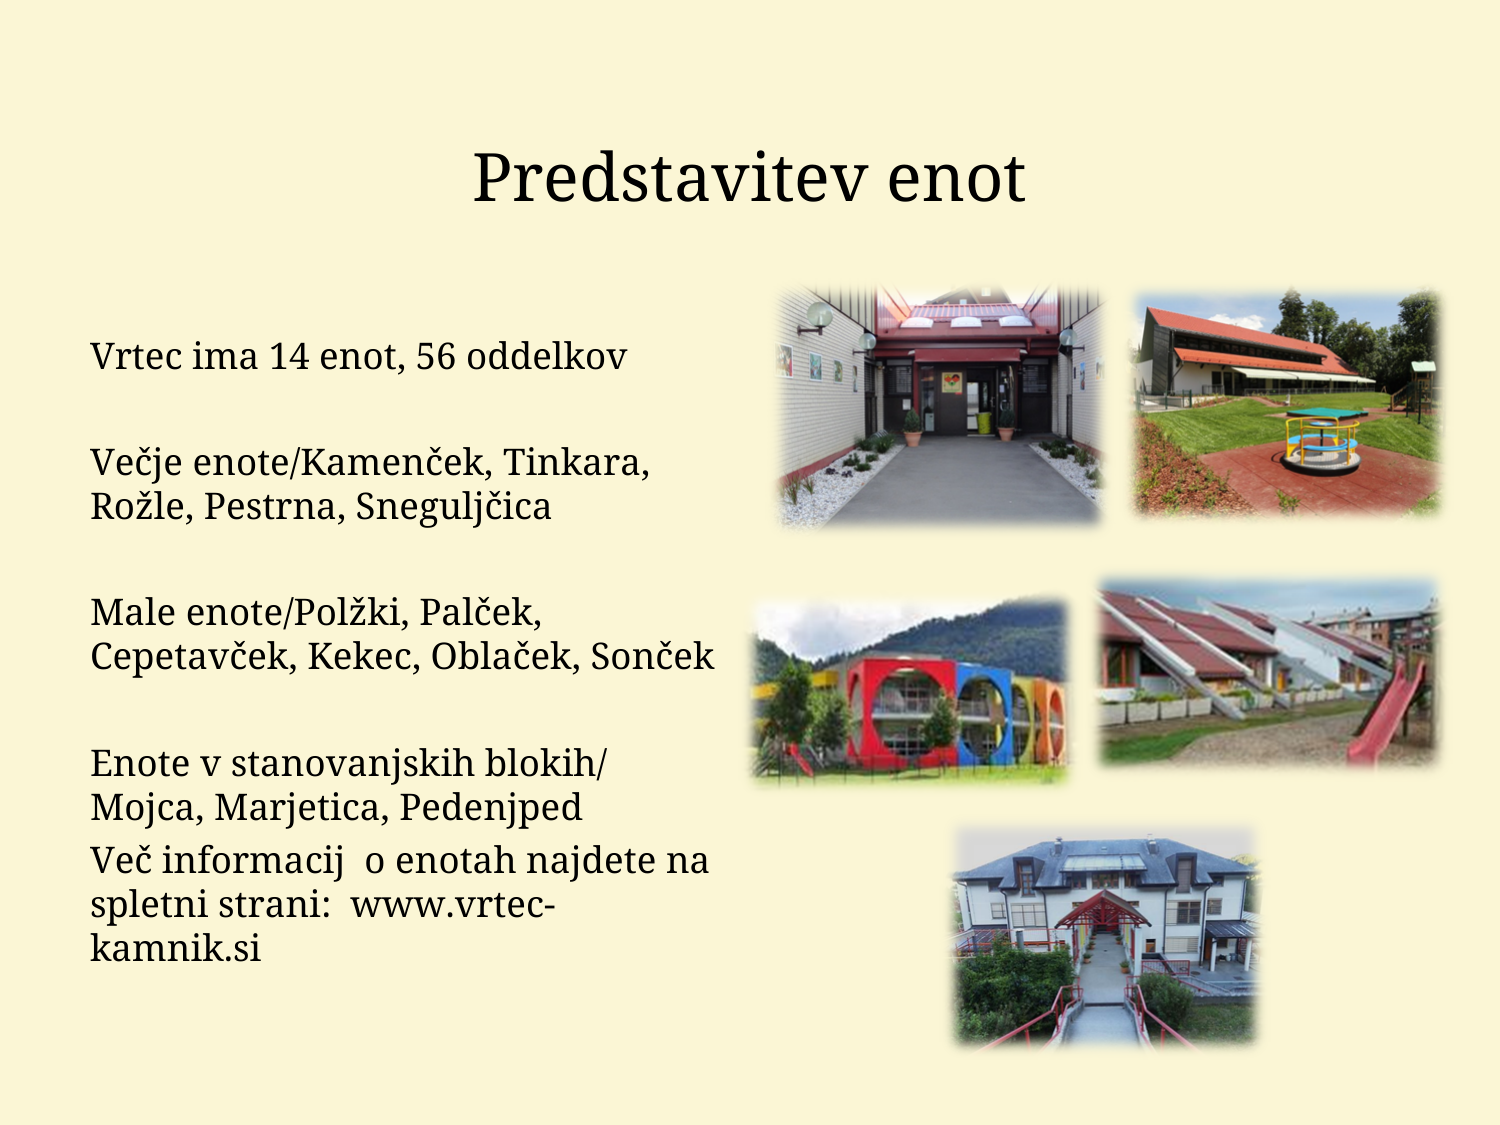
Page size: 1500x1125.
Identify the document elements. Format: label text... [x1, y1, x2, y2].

picture [939, 810, 1271, 1060]
picture [1119, 278, 1454, 530]
title Predstavitev enot [75, 62, 1426, 288]
picture [1084, 563, 1453, 783]
picture [738, 585, 1083, 799]
picture [765, 278, 1116, 542]
list Vrtec ima 14 enot, 56 oddelkov Večje enote/Kamenček, Tinkara, Rožle, Pestrna, Sneguljčica Male enote/Polžki, Palček, Cepetavček, Kekec, Oblaček, Sonček Enote v stanovanjskih blokih/ Mojca, Marjetica, Pedenjped Več informacij o enotah najdete na spletni strani: www.vrtec-kamnik.si [75, 324, 738, 1000]
